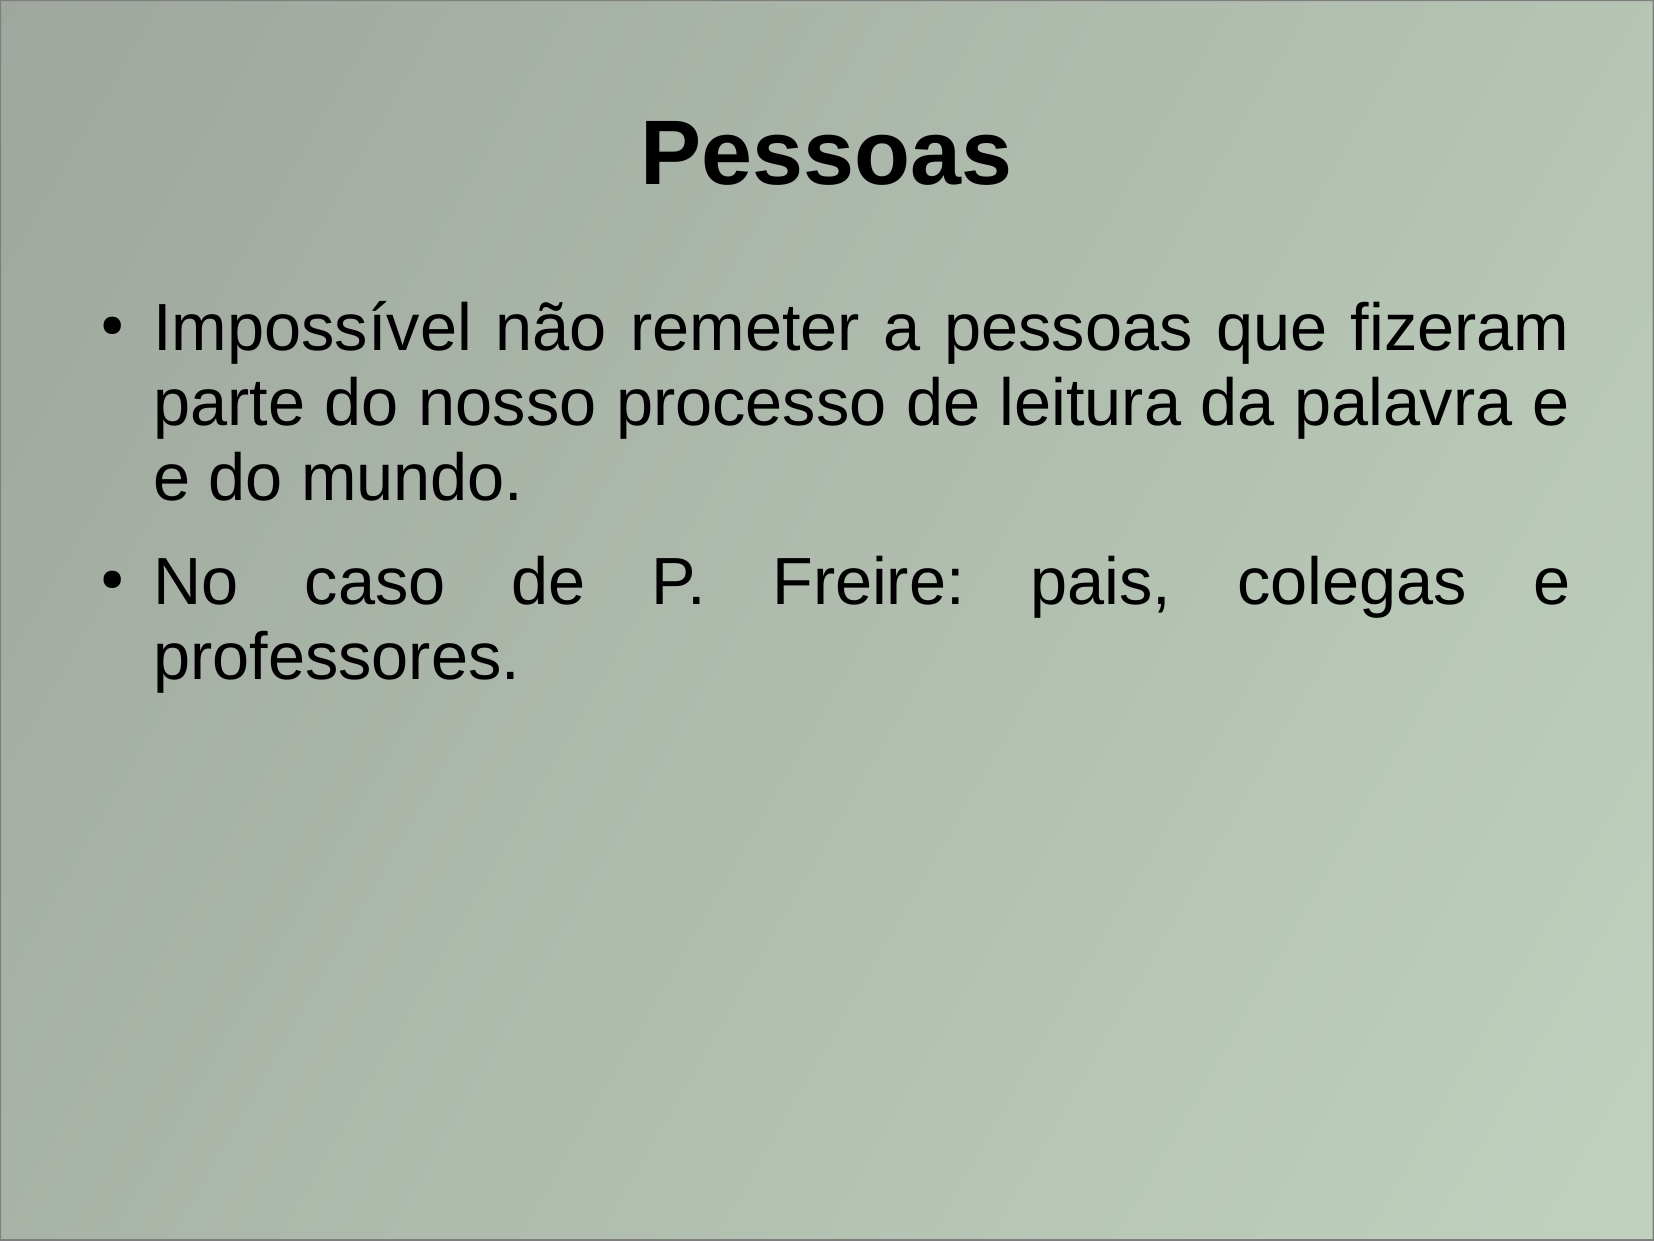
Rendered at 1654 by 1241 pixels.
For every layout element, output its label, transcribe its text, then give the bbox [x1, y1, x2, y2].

title Pessoas [82, 49, 1571, 257]
list Impossível não remeter a pessoas que fizeram parte do nosso processo de leitura da palavra e e do mundo. No caso de P. Freire: pais, colegas e professores. [82, 290, 1571, 1010]
